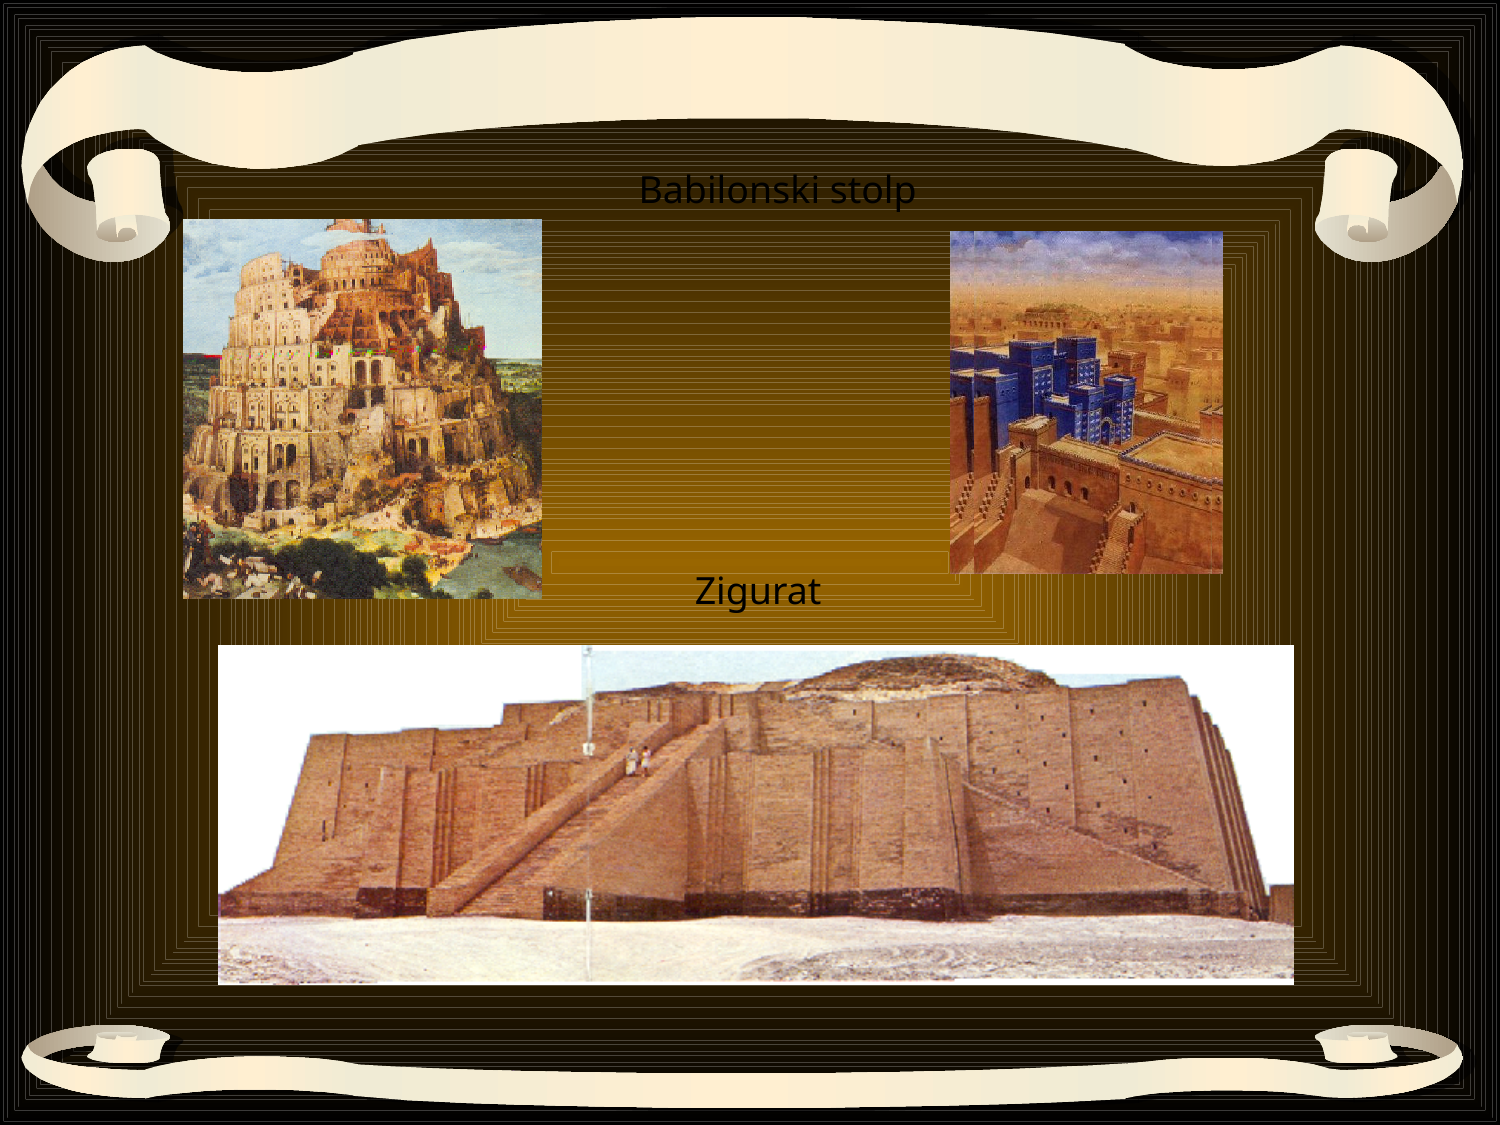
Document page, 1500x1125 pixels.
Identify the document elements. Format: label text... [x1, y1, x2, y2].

text_box Zigurat [679, 559, 837, 620]
text_box Babilonski stolp [623, 158, 932, 219]
picture [218, 645, 1294, 985]
picture [183, 219, 542, 599]
picture [950, 231, 1223, 574]
